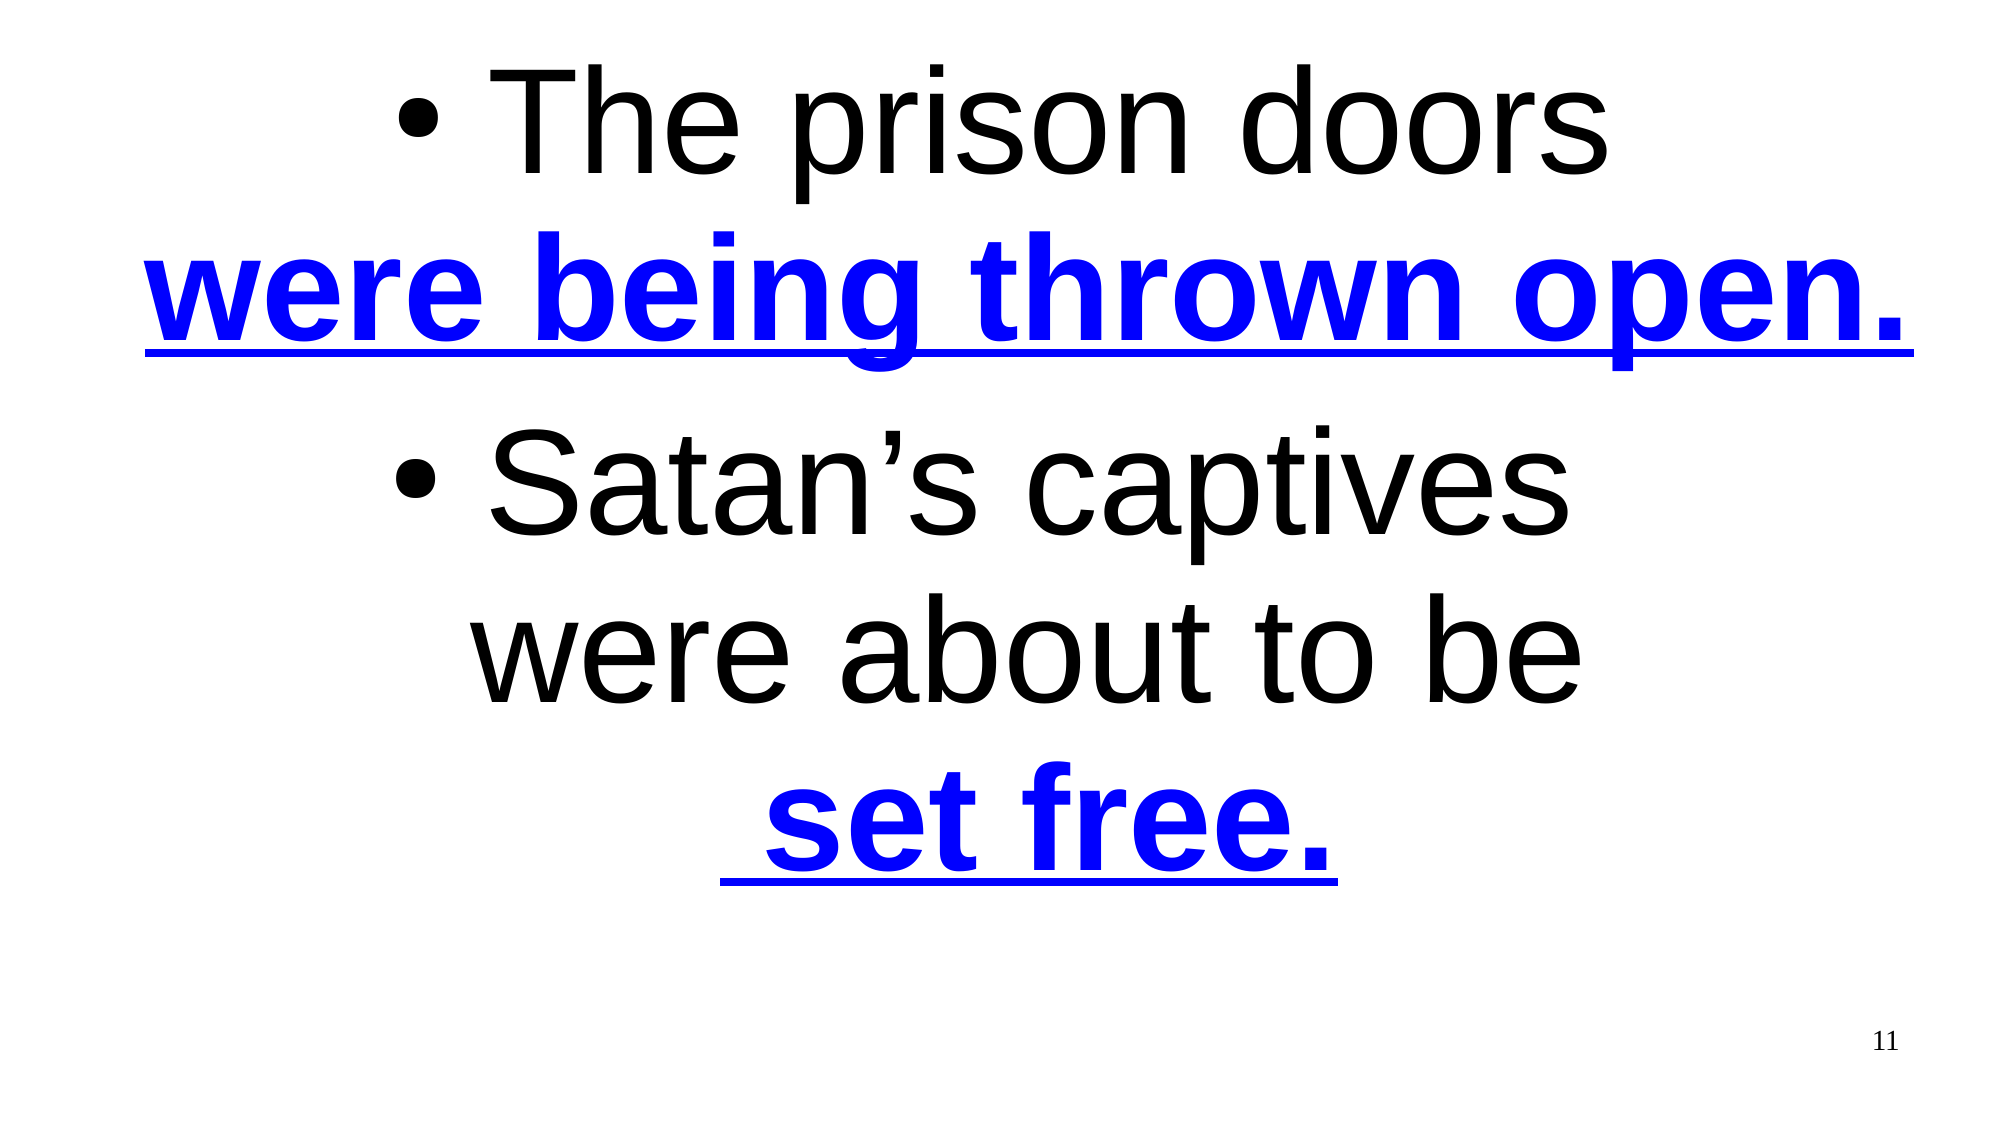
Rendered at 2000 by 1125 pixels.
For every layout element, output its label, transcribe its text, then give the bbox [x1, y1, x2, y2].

list The prison doors were being thrown open. Satan’s captives were about to be set free. [37, 37, 1951, 1088]
